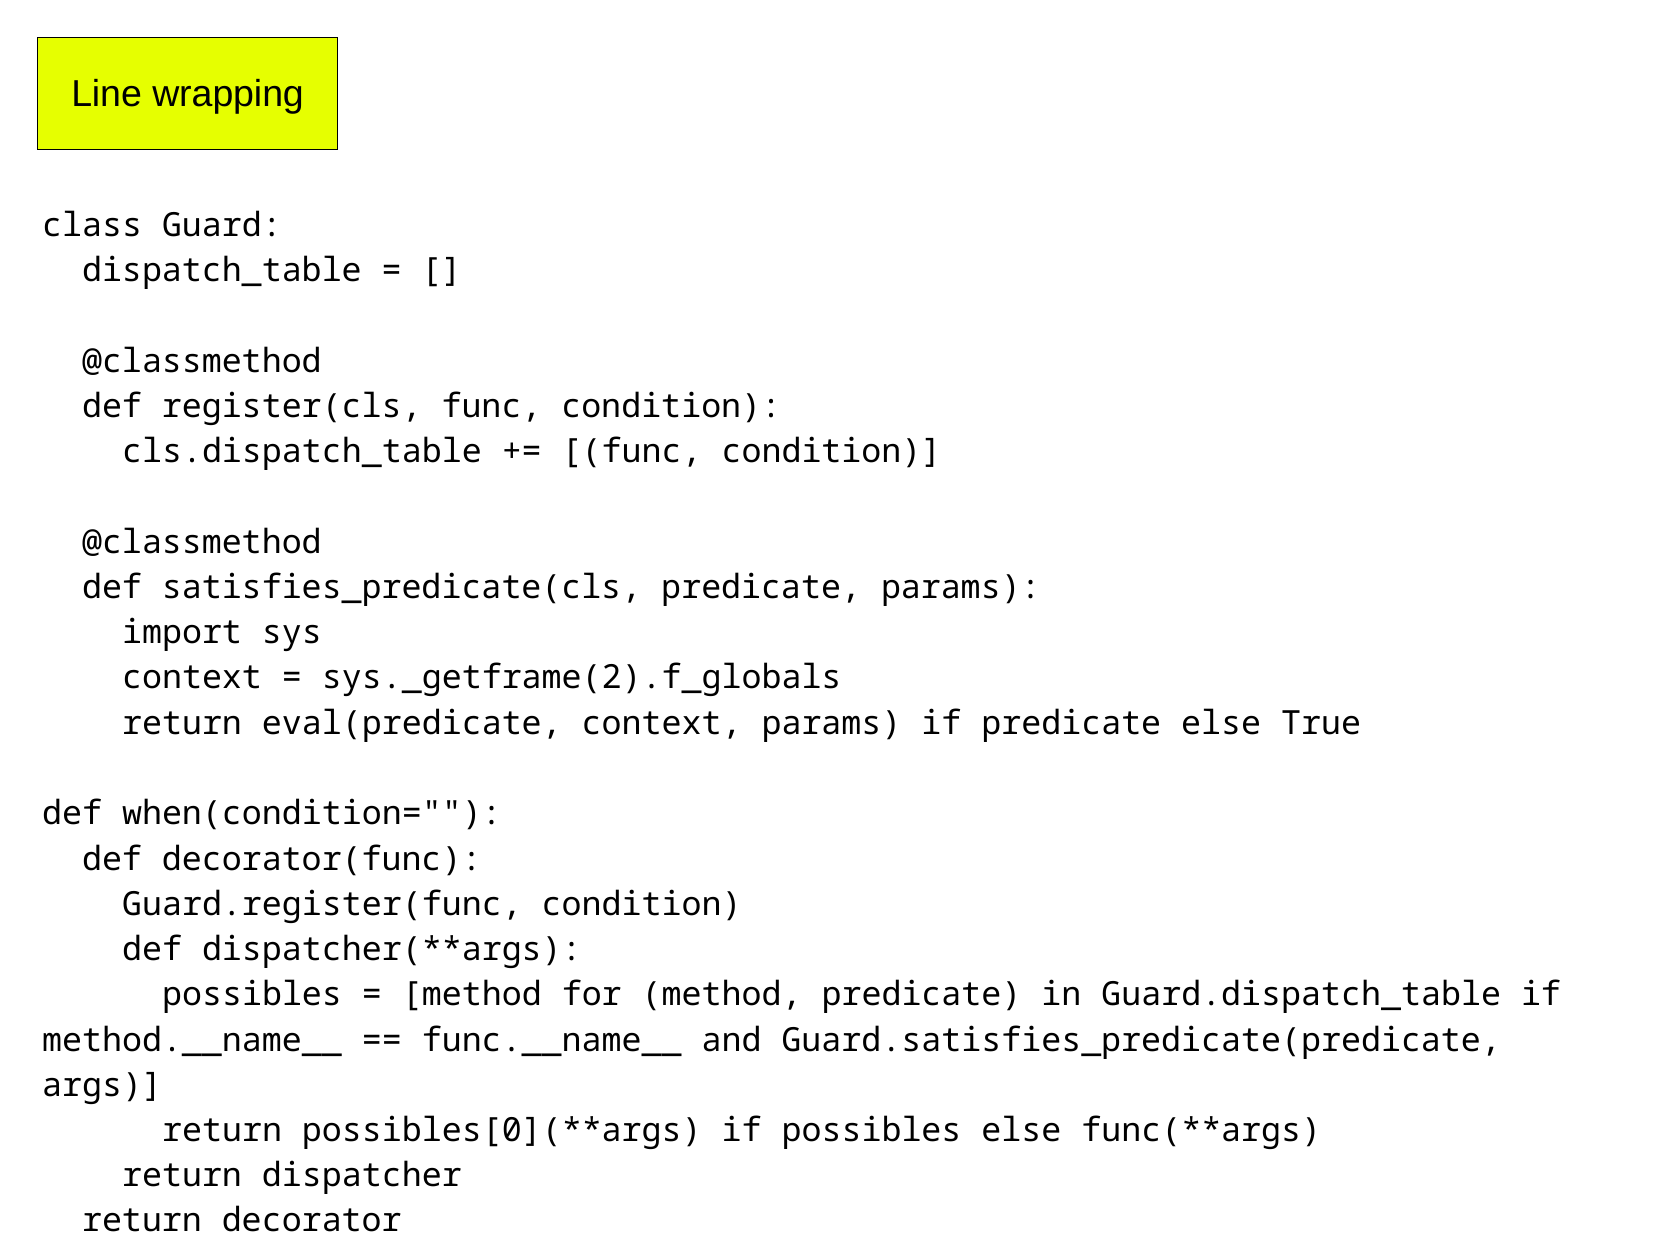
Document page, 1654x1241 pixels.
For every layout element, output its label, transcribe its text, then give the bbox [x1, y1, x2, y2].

text_box Line wrapping [37, 37, 338, 150]
text_box class Guard: dispatch_table = [] @classmethod def register(cls, func, condition): cls.dispatch_table += [(func, condition)] @classmethod def satisfies_predicate(cls, predicate, params): import sys context = sys._getframe(2).f_globals return eval(predicate, context, params) if predicate else True def when(condition=""): def decorator(func): Guard.register(func, condition) def dispatcher(**args): possibles = [method for (method, predicate) in Guard.dispatch_table if method.__name__ == func.__name__ and Guard.satisfies_predicate(predicate, args)] return possibles[0](**args) if possibles else func(**args) return dispatcher return decorator [27, 193, 1654, 1139]
